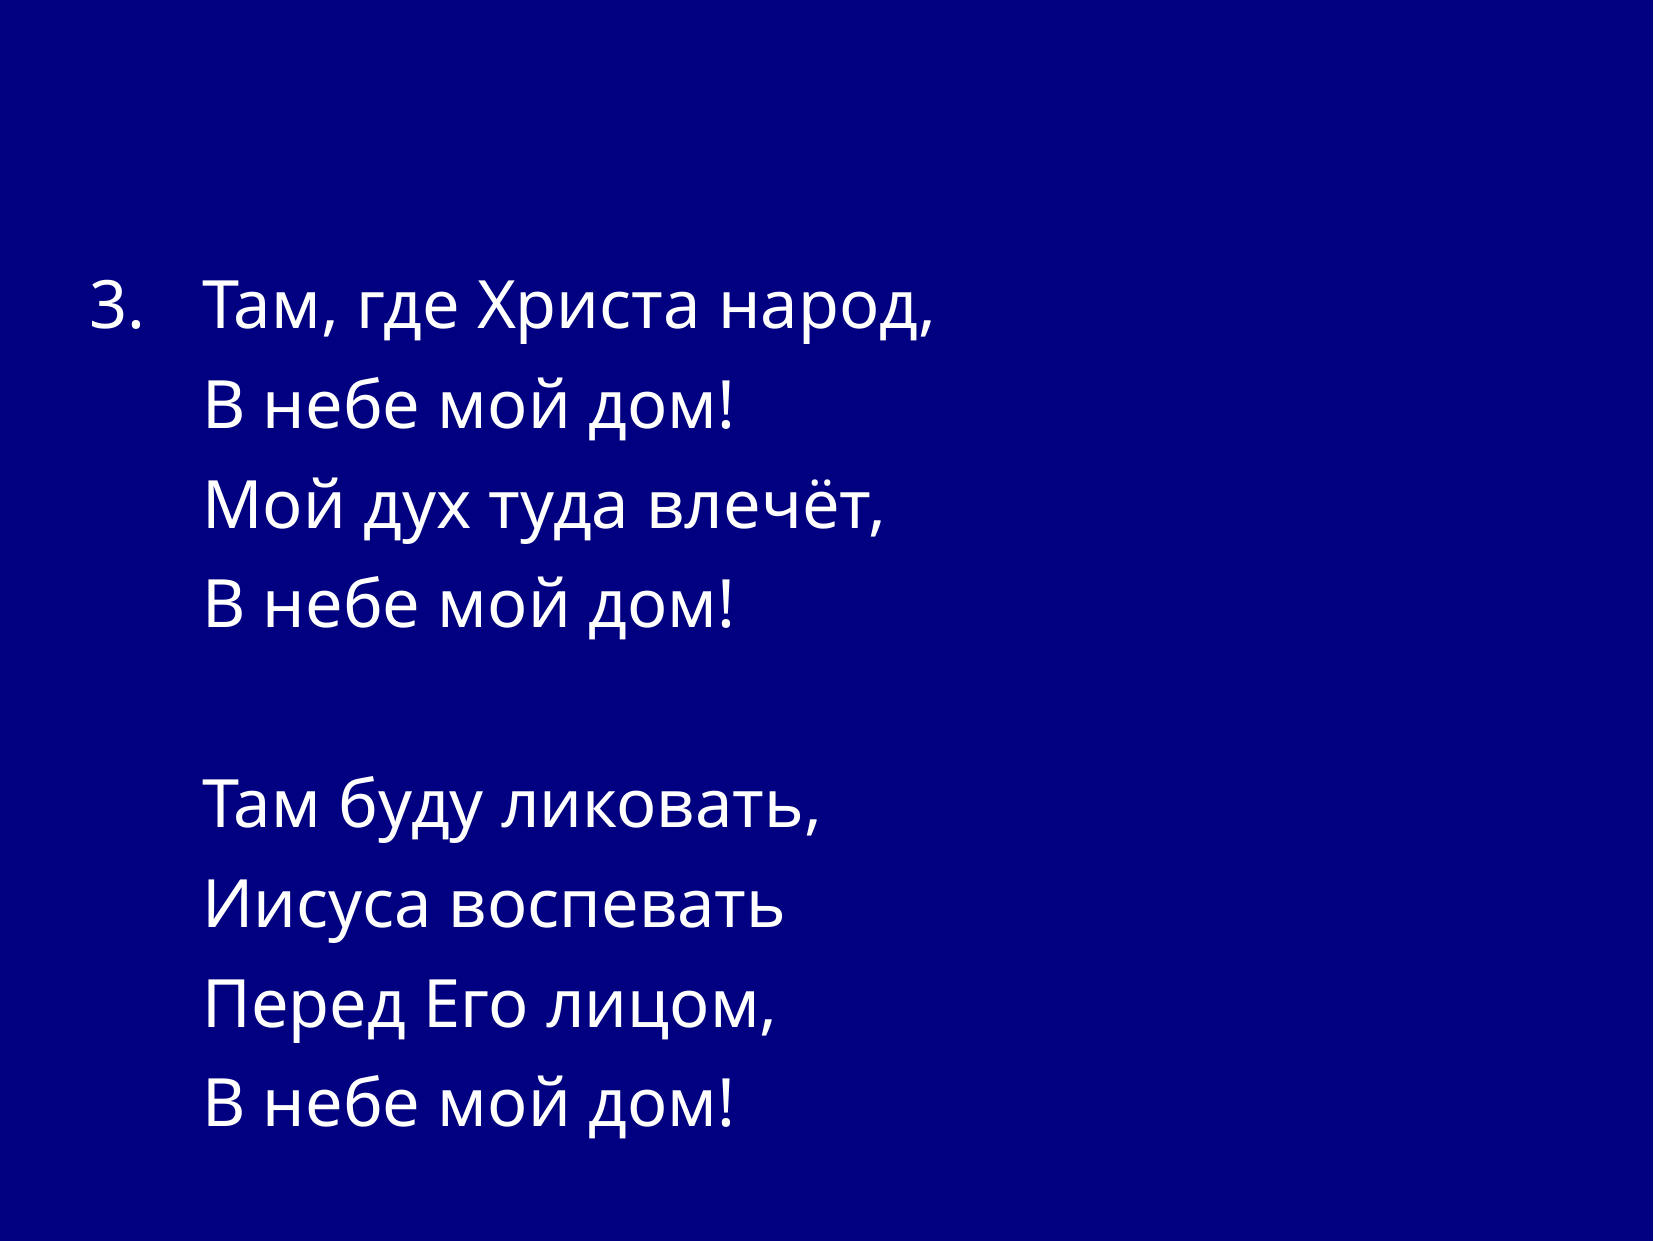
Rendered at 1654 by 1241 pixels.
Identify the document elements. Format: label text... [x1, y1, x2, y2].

text_box 3. Там, где Христа народ, В небе мой дом! Мой дух туда влечёт, В небе мой дом! Там буду ликовать, Иисуса воспевать Перед Его лицом, В небе мой дом! [75, 150, 1576, 1163]
